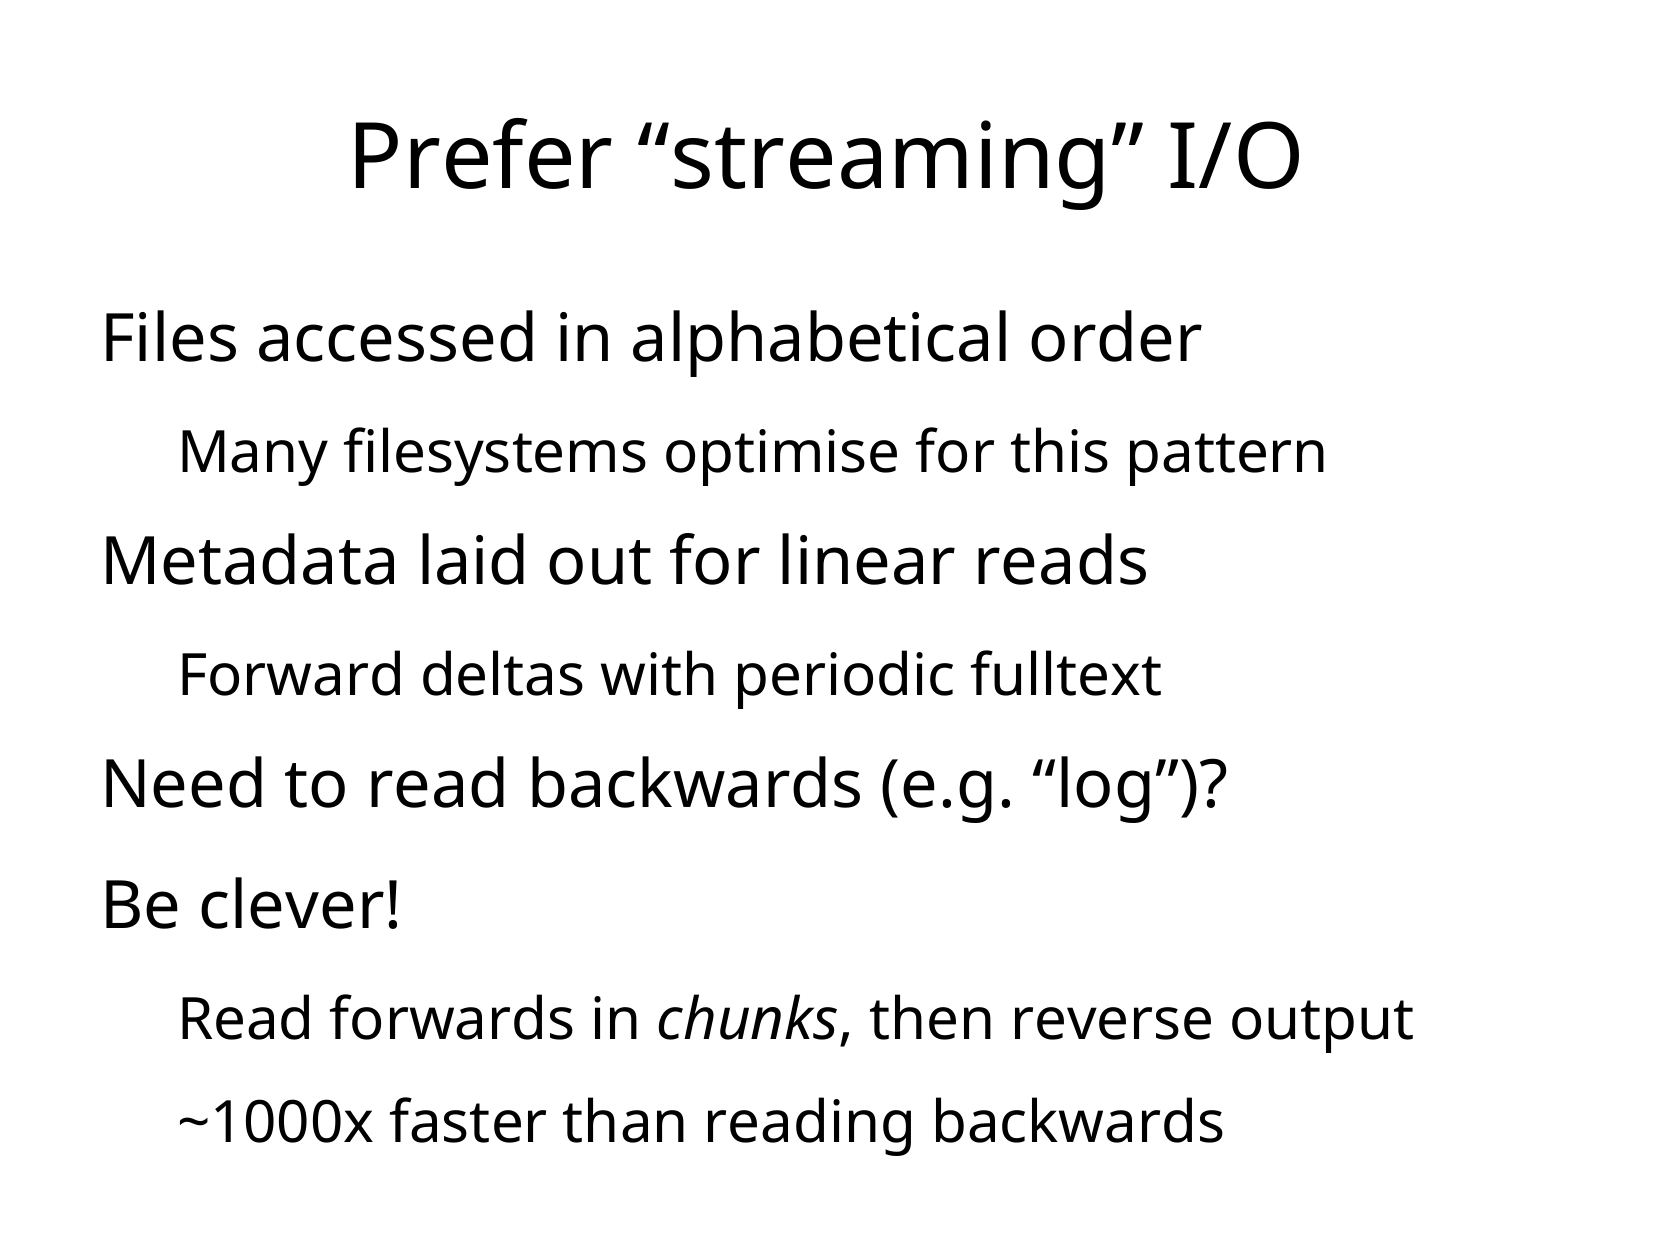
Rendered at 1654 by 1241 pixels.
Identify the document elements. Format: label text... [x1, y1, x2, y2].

title Prefer “streaming” I/O [82, 49, 1571, 257]
list Files accessed in alphabetical order Many filesystems optimise for this pattern Metadata laid out for linear reads Forward deltas with periodic fulltext Need to read backwards (e.g. “log”)? Be clever! Read forwards in chunks, then reverse output ~1000x faster than reading backwards [82, 290, 1571, 1109]
